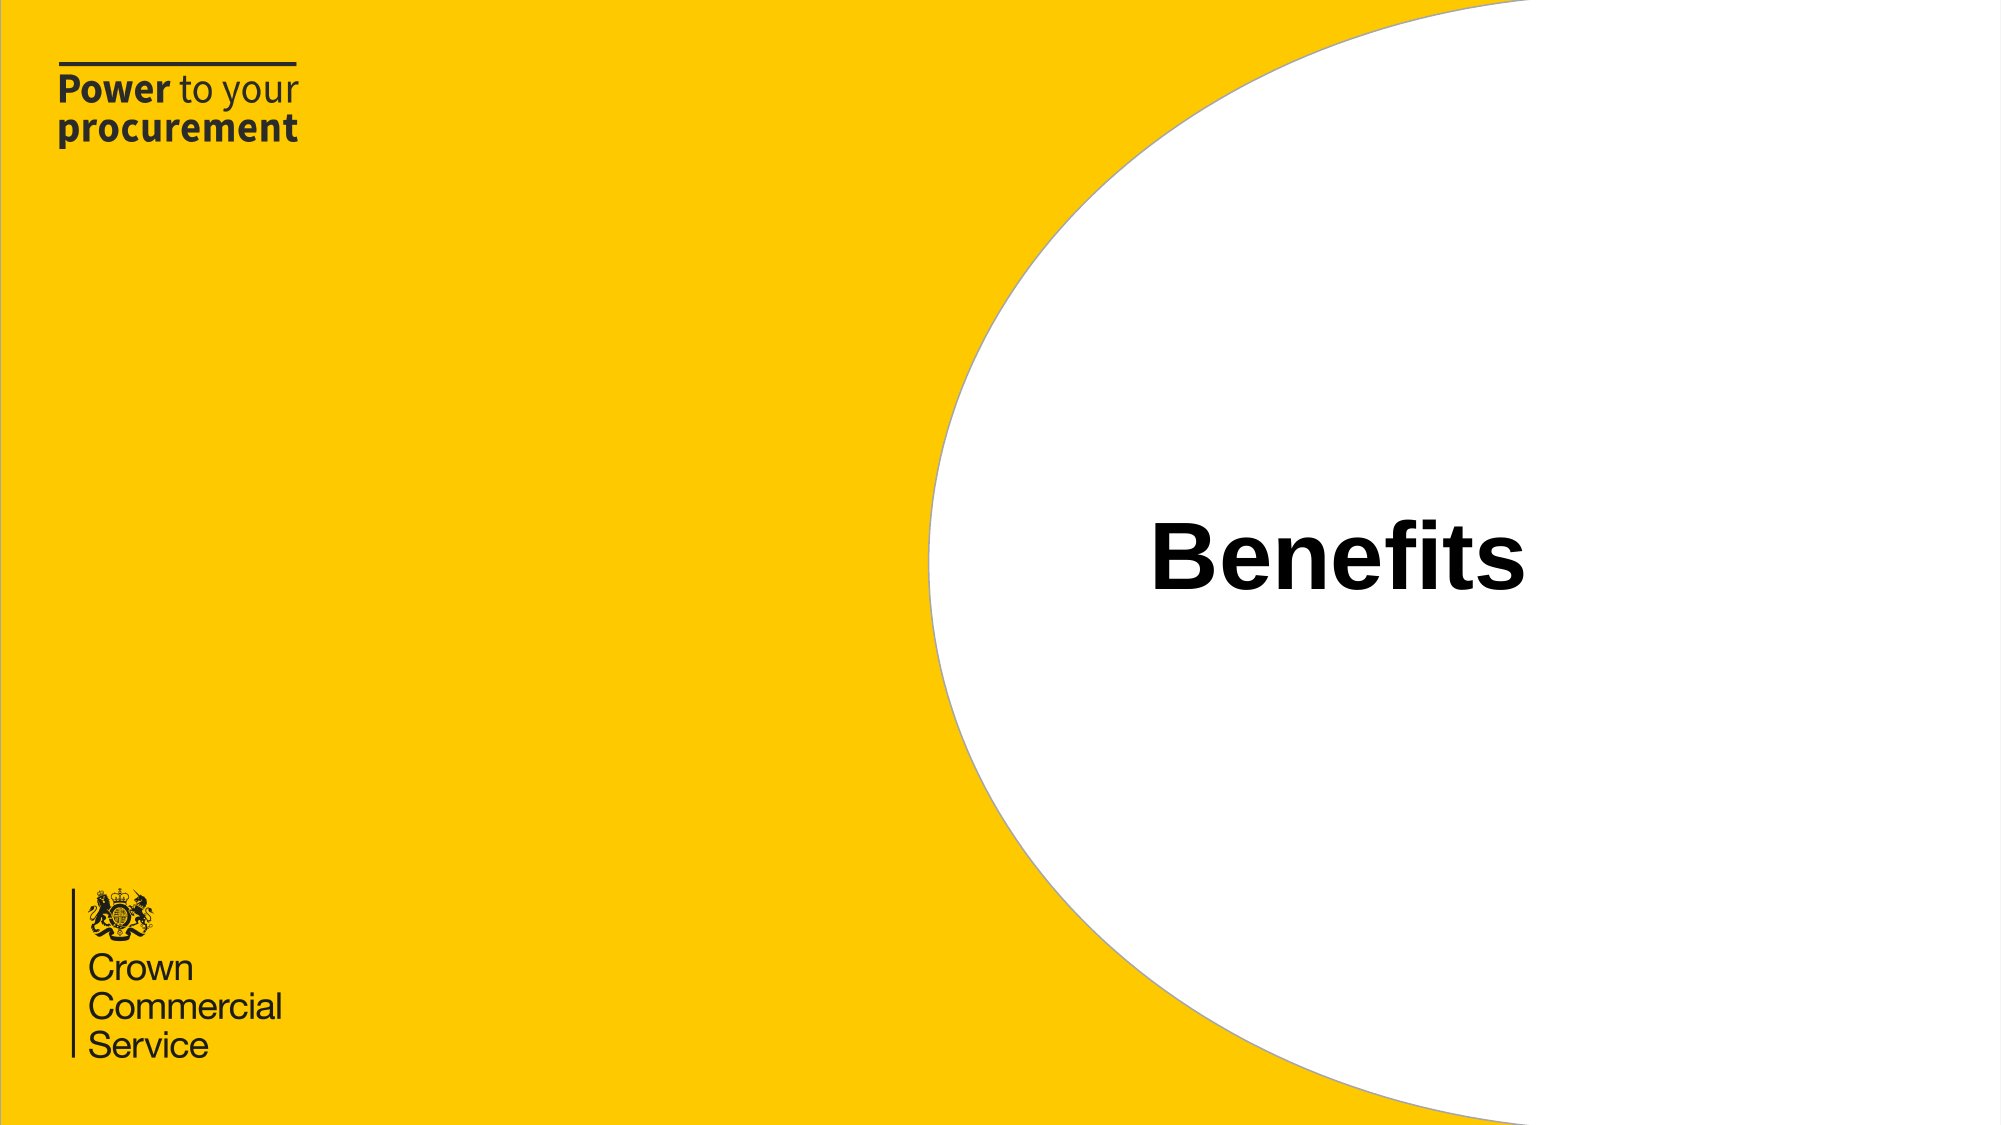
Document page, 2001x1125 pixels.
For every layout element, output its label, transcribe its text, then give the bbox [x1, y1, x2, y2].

title Benefits [1149, 493, 1667, 632]
text_box [928, 0, 2000, 1125]
